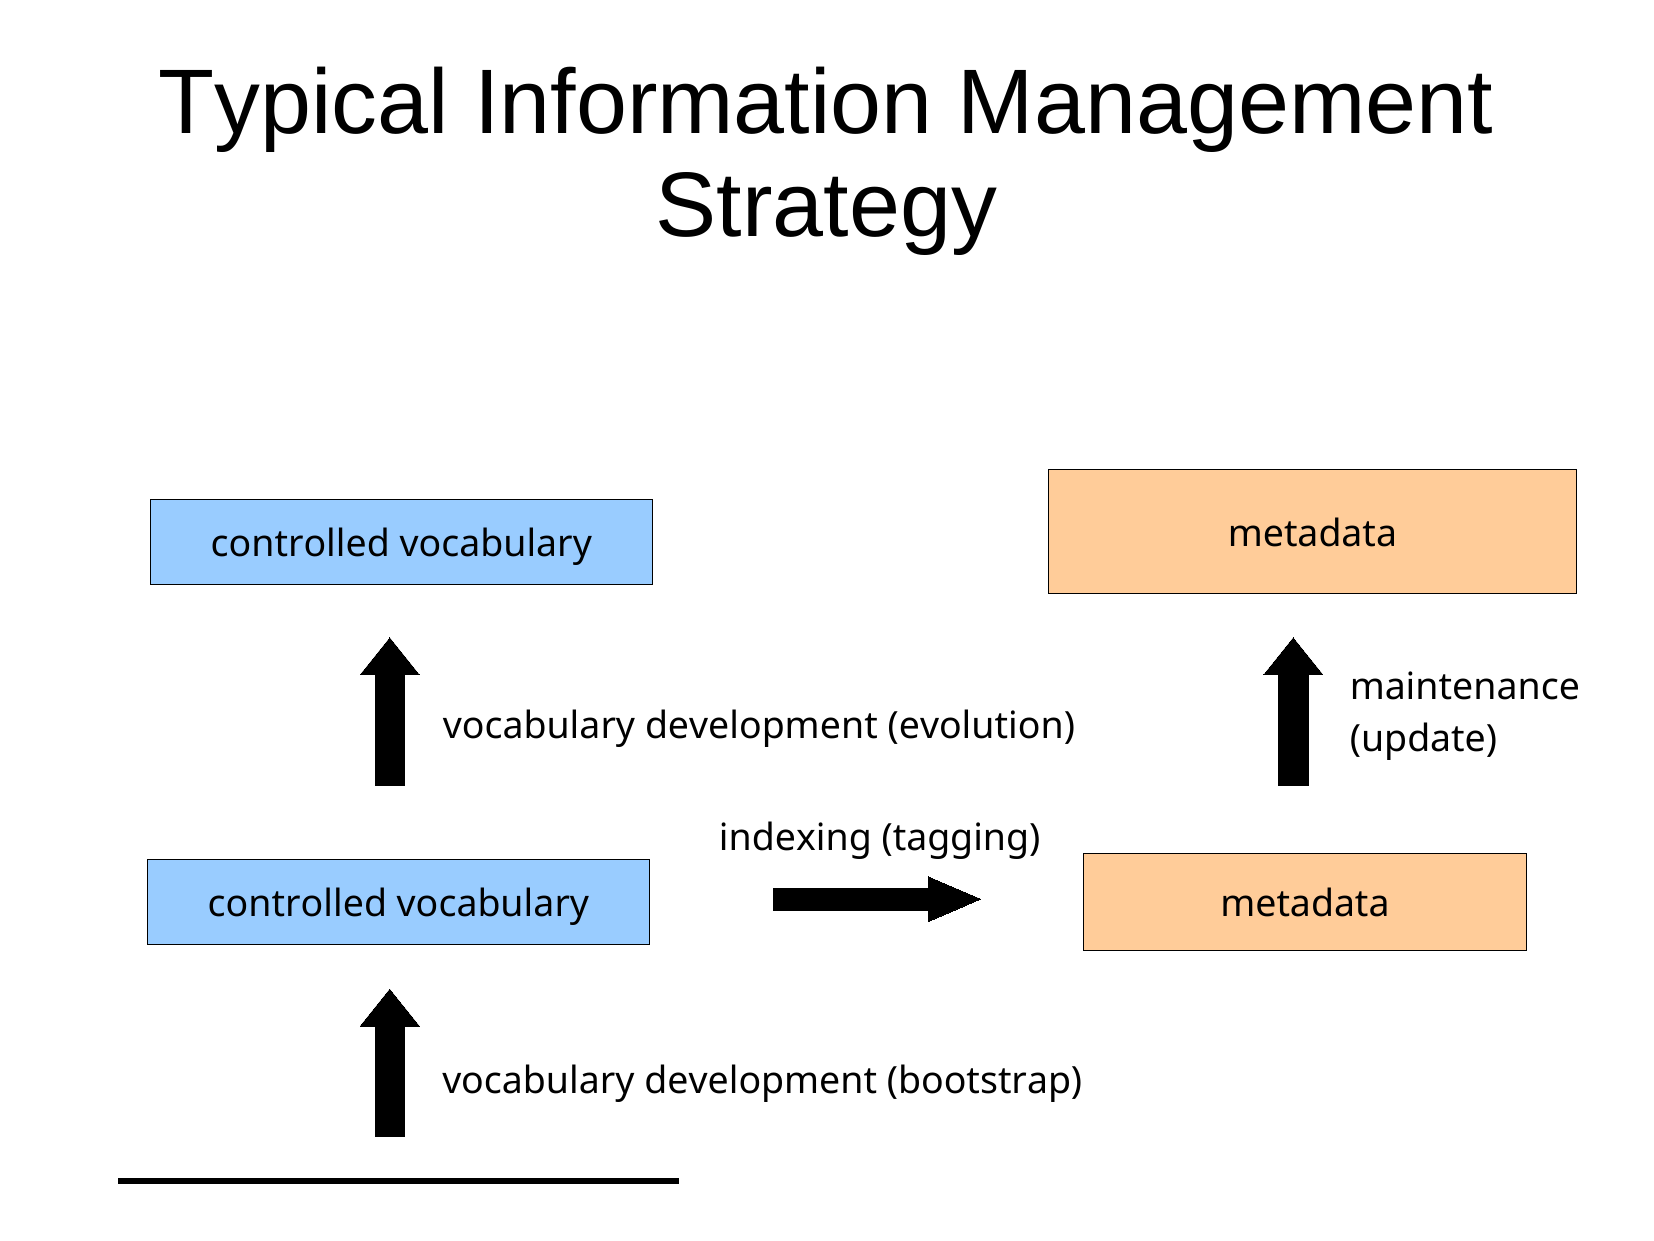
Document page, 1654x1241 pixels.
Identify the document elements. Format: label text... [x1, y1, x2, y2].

text_box maintenance (update) [1335, 652, 1592, 773]
text_box [773, 876, 981, 922]
text_box [1263, 637, 1323, 786]
text_box metadata [1048, 469, 1577, 594]
text_box controlled vocabulary [150, 499, 653, 585]
text_box indexing (tagging) [704, 803, 1046, 871]
text_box vocabulary development (evolution) [428, 690, 1068, 759]
text_box controlled vocabulary [147, 859, 650, 945]
text_box metadata [1083, 853, 1527, 951]
text_box [360, 637, 420, 786]
title Typical Information Management Strategy [82, 49, 1571, 257]
text_box [360, 989, 420, 1137]
text_box vocabulary development (bootstrap) [427, 1045, 1084, 1114]
